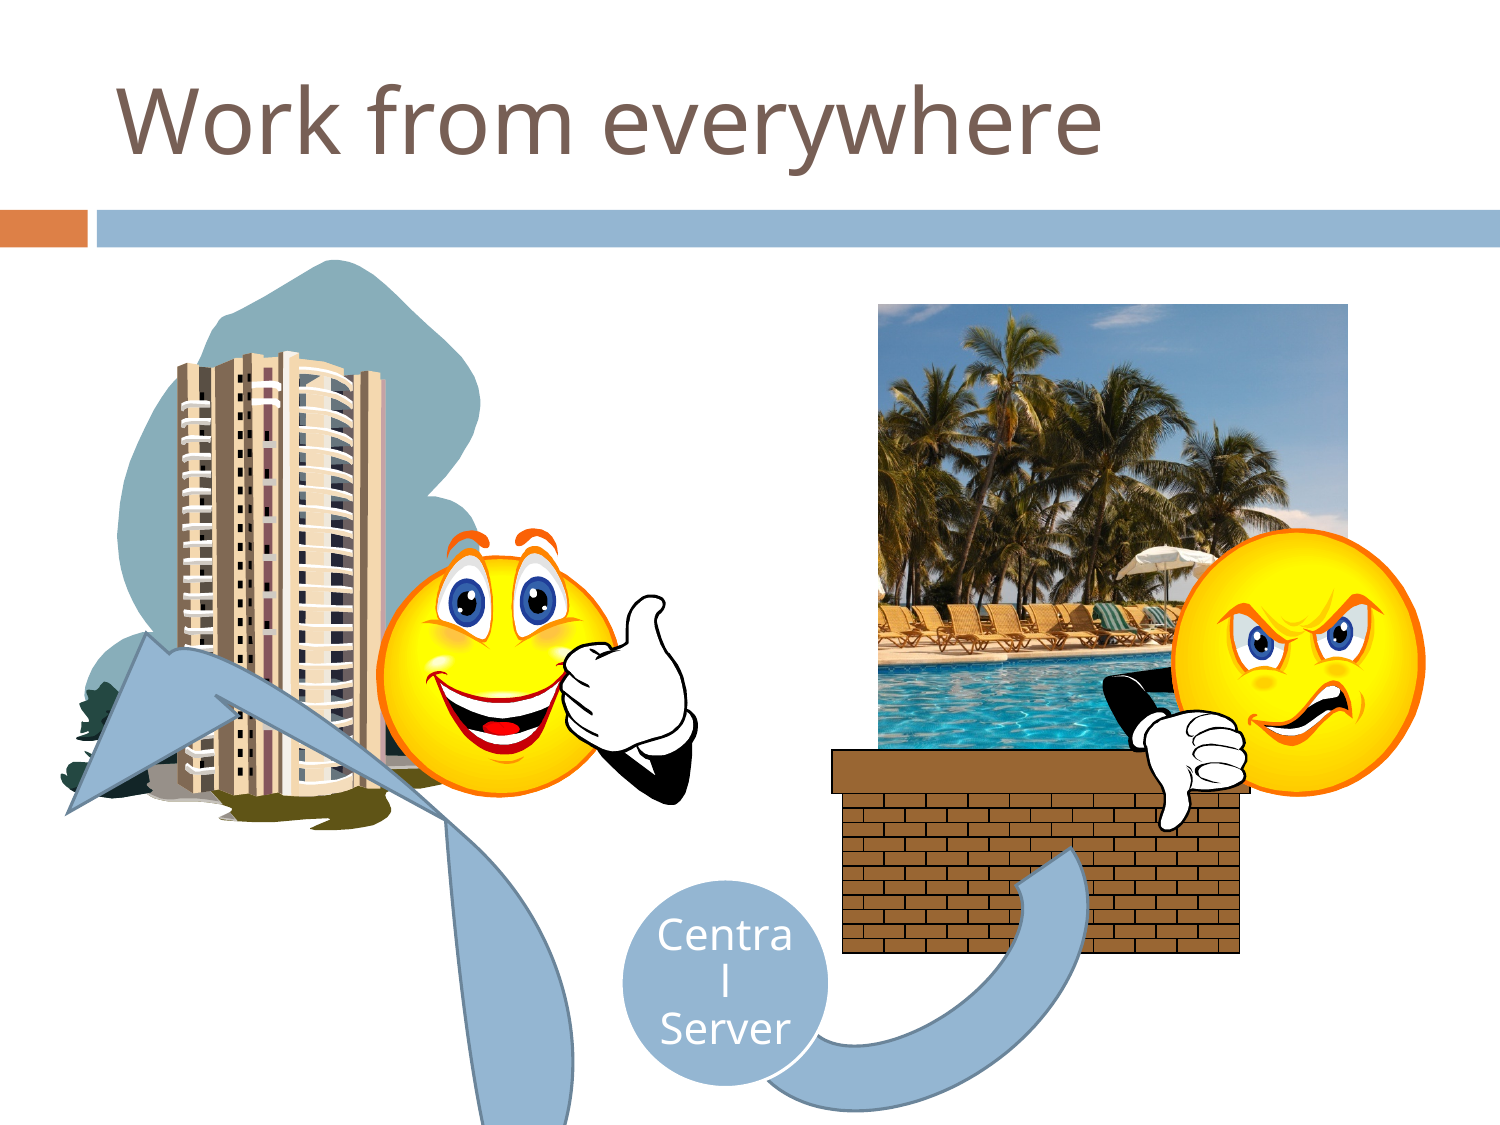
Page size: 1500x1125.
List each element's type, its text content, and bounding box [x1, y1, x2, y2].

text_box Central Server [651, 909, 800, 1057]
text_box [652, 878, 799, 909]
picture [58, 257, 699, 833]
picture [878, 304, 1427, 834]
text_box [621, 750, 1240, 1111]
text_box [67, 632, 573, 1125]
title Work from everywhere [100, 37, 1438, 201]
